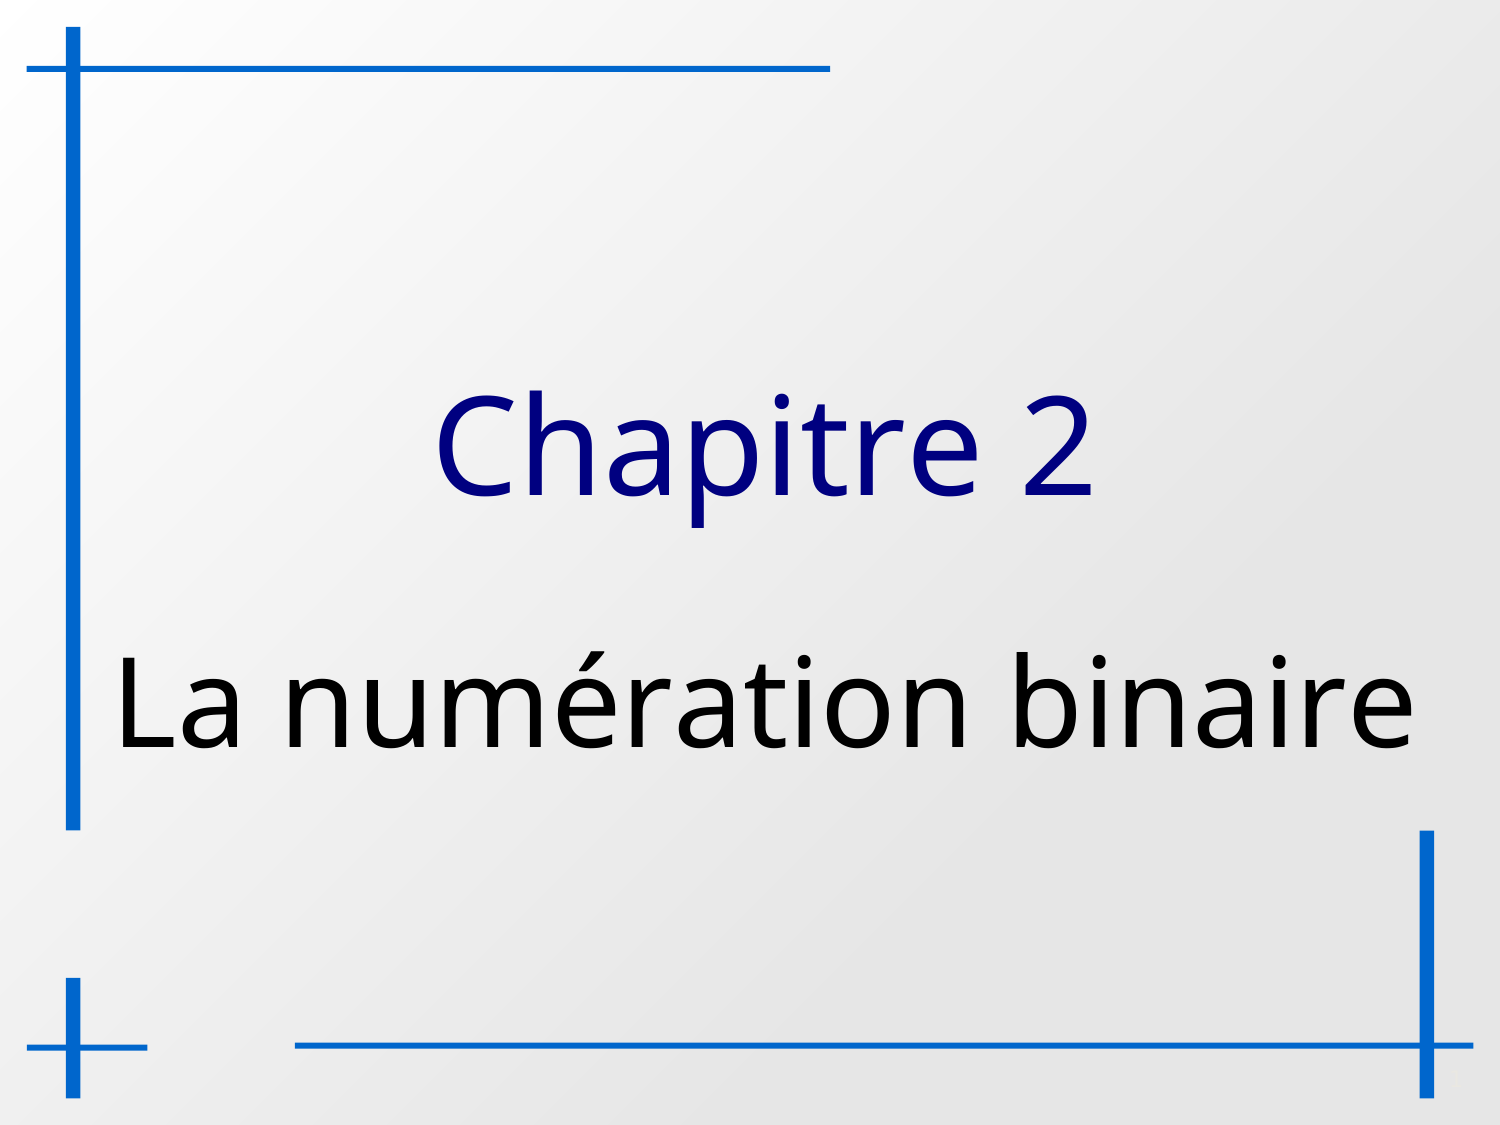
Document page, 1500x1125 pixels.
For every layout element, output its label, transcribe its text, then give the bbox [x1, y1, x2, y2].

text_box Chapitre 2 La numération binaire [97, 349, 1434, 931]
